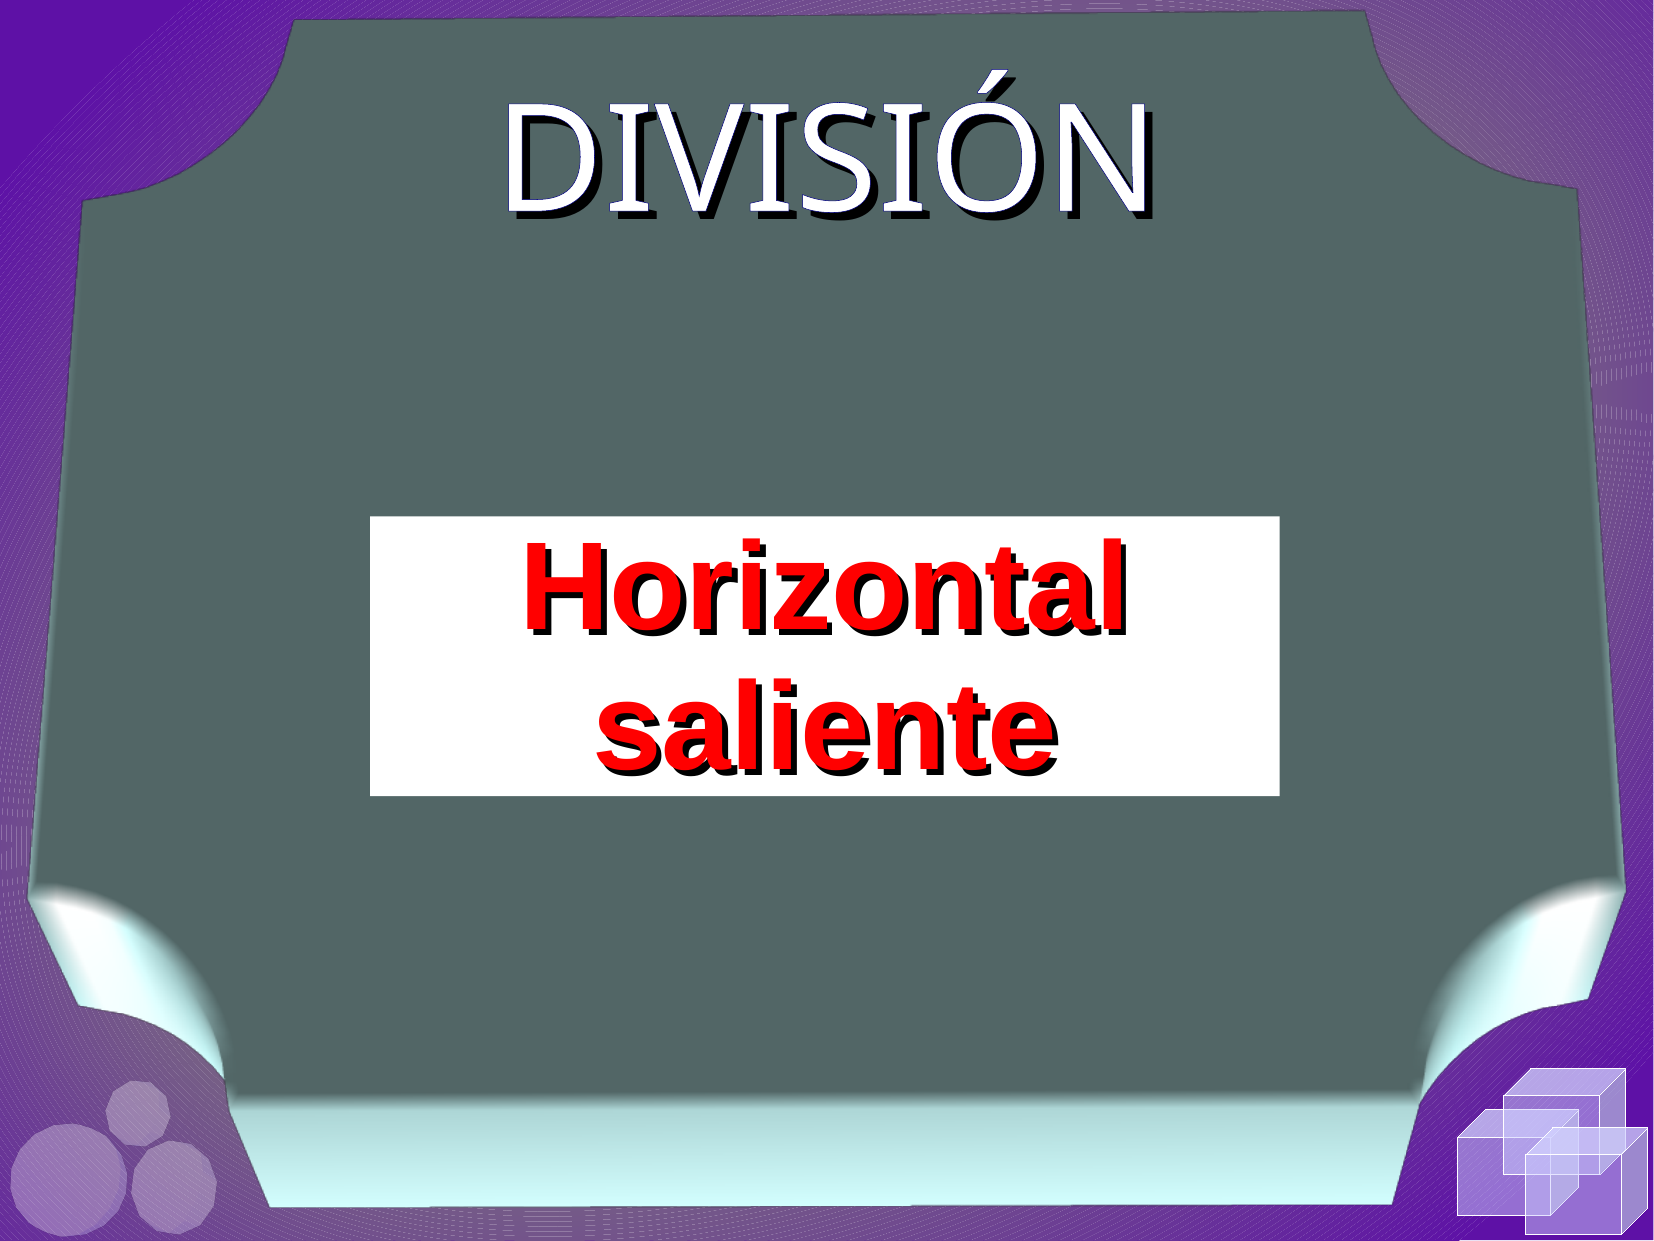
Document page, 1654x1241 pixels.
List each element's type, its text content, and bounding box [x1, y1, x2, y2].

title DIVISIÓN [82, 47, 1571, 259]
title Horizontal saliente [370, 516, 1280, 797]
